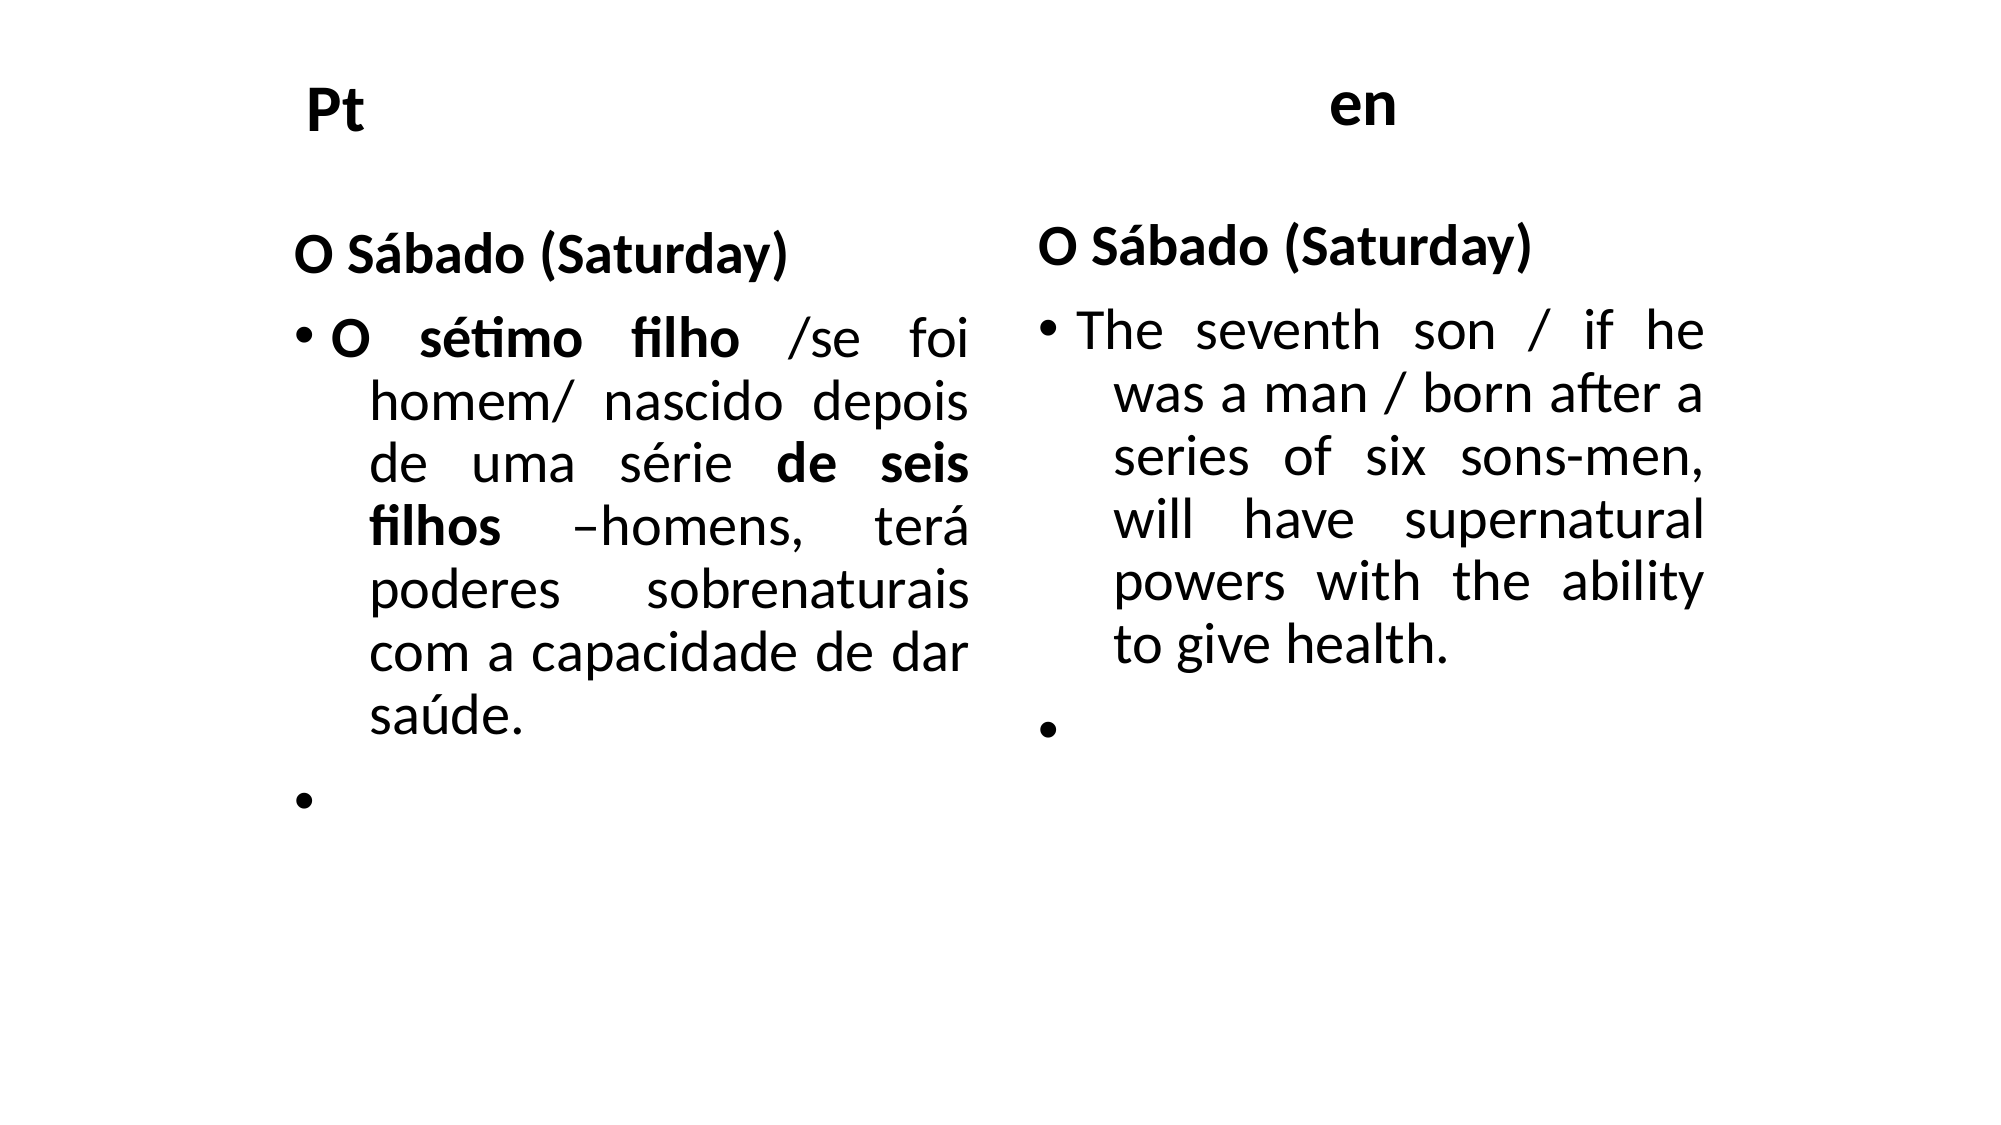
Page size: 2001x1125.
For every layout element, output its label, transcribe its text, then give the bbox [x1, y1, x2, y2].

list Pt [291, 66, 1000, 173]
list O Sábado (Saturday) O sétimo filho /se foi homem/ nascido depois de uma série de seis filhos –homens, terá poderes sobrenaturais com a capacidade de dar saúde. [279, 215, 1000, 976]
list en [1011, 42, 1716, 148]
list O Sábado (Saturday) The seventh son / if he was a man / born after a series of six sons-men, will have supernatural powers with the ability to give health. [1023, 208, 1733, 988]
